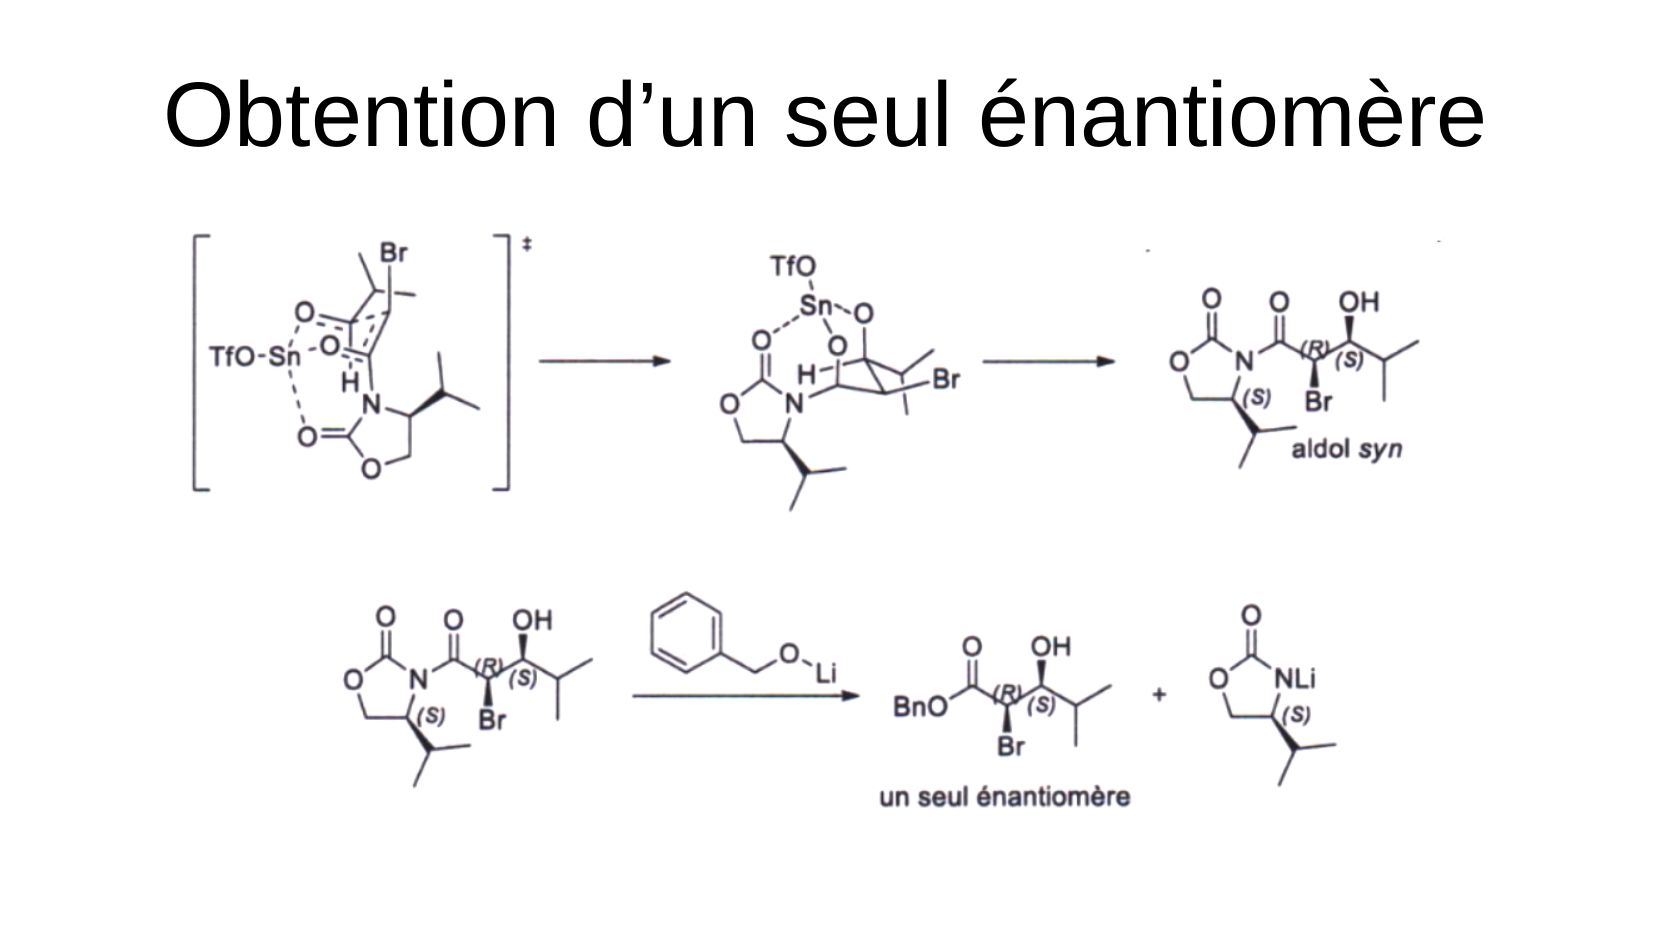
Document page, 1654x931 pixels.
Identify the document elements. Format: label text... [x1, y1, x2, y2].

title Obtention d’un seul énantiomère [82, 37, 1571, 193]
picture [148, 212, 1516, 831]
